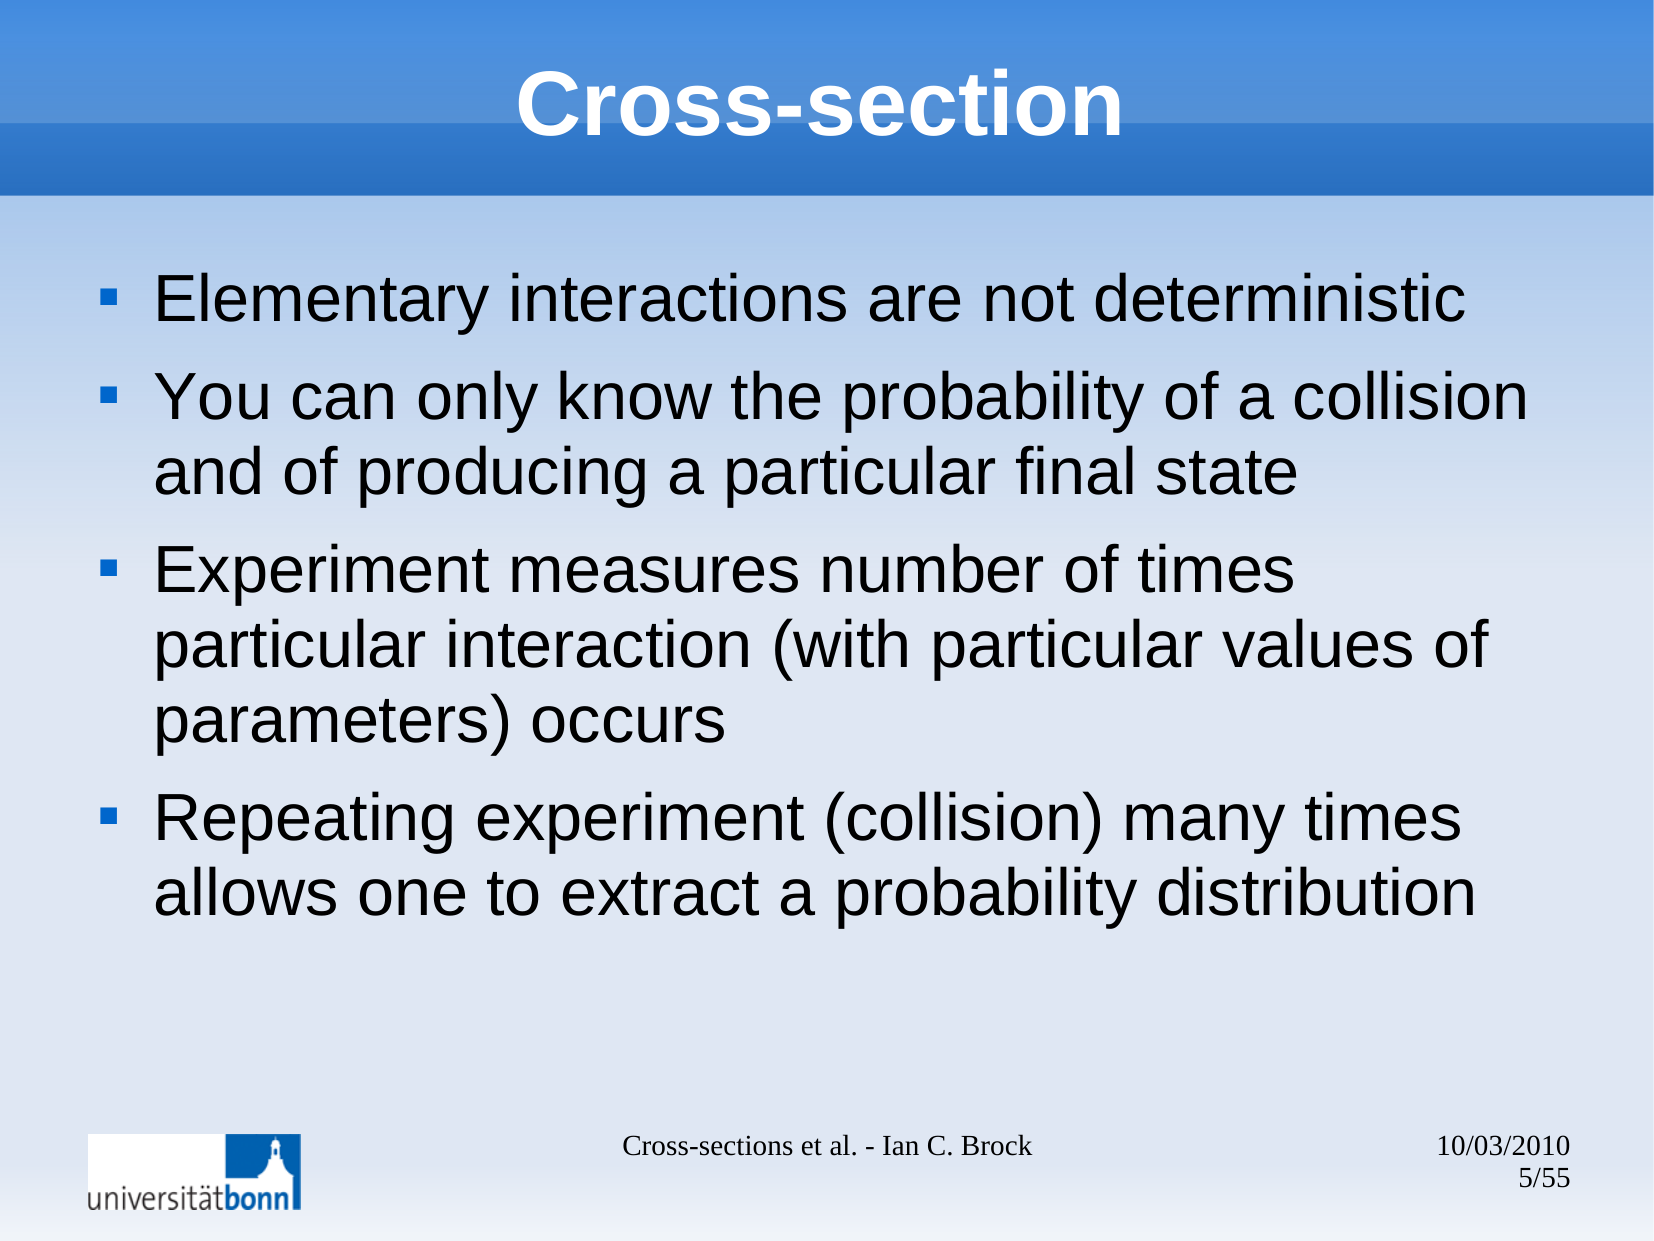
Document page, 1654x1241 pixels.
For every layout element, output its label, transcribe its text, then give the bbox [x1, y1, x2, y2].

list Elementary interactions are not deterministic You can only know the probability of a collision and of producing a particular final state Experiment measures number of times particular interaction (with particular values of parameters) occurs Repeating experiment (collision) many times allows one to extract a probability distribution [82, 260, 1571, 1065]
picture [0, 0, 1654, 1241]
title Cross-section [76, 7, 1565, 200]
